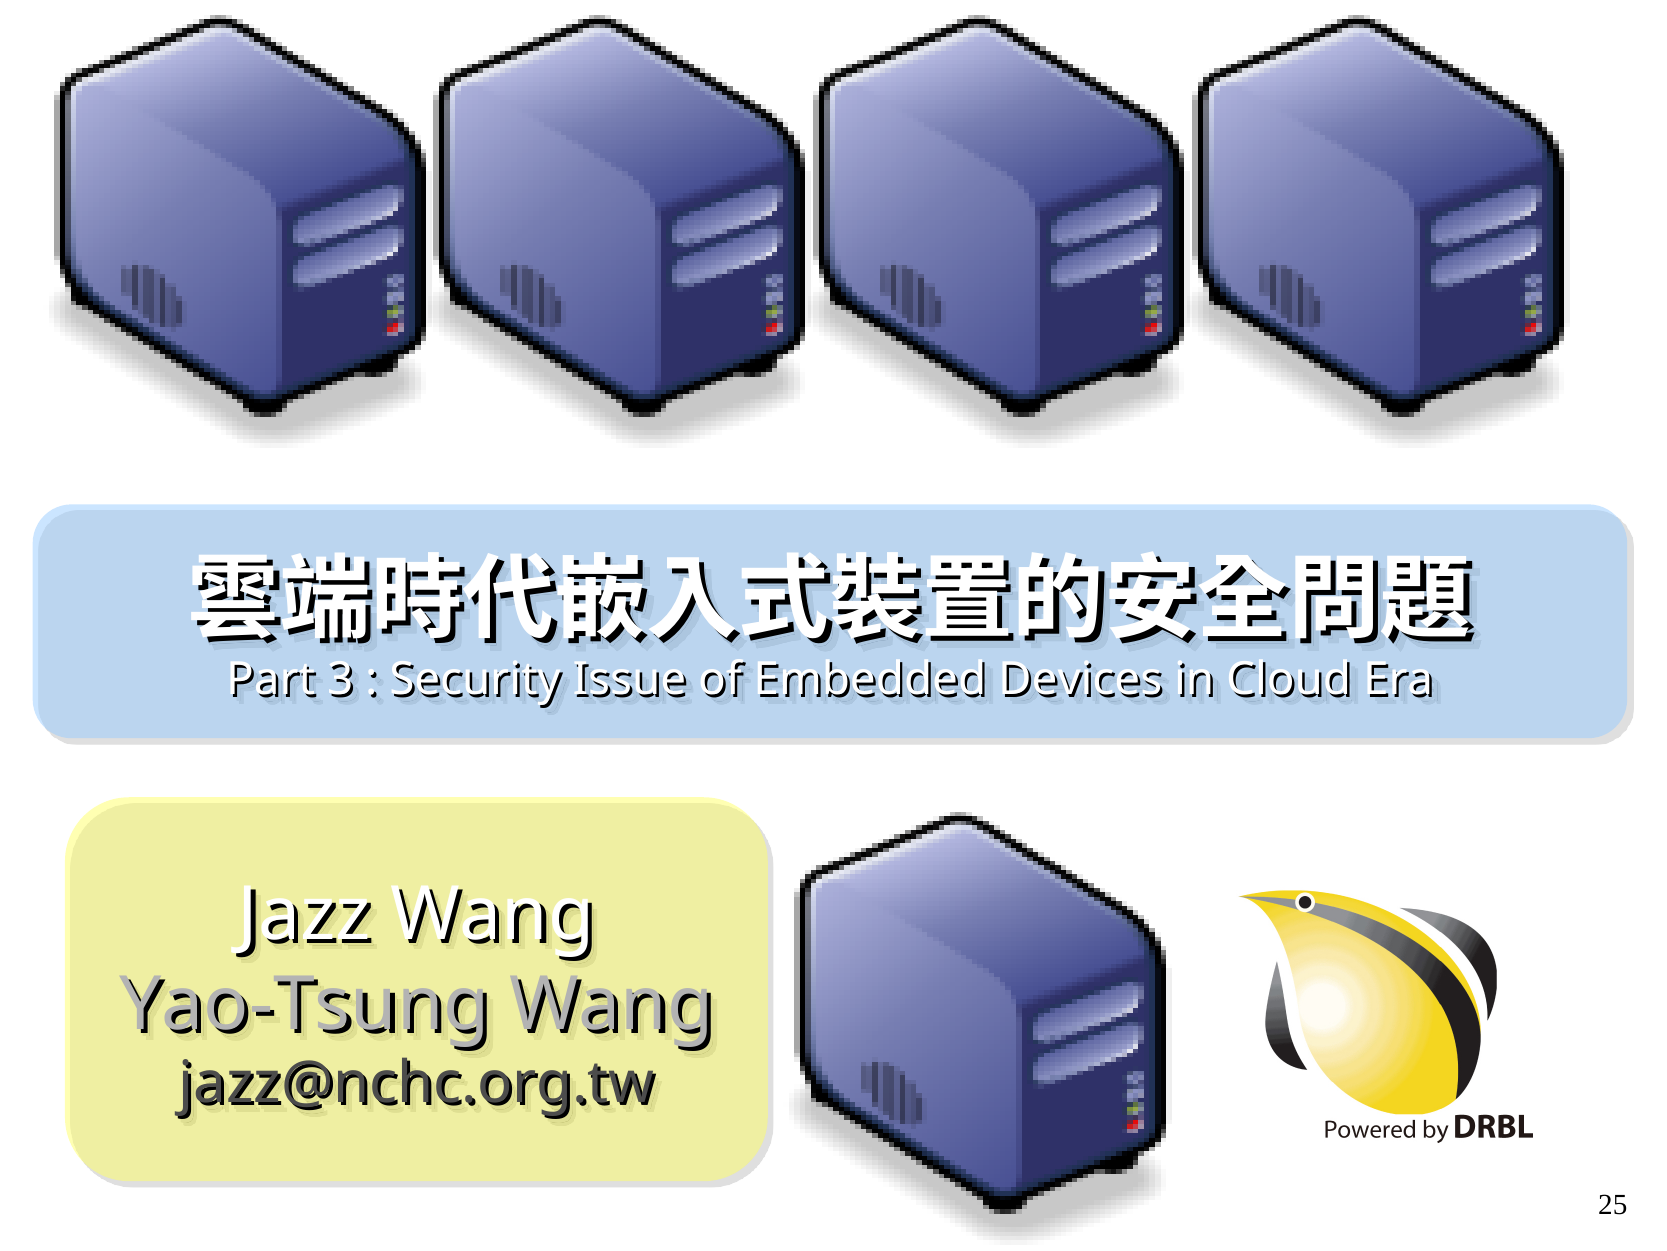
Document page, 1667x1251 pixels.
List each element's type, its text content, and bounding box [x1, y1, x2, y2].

picture [767, 799, 1211, 1249]
picture [1224, 874, 1548, 1152]
text_box Jazz Wang Yao-Tsung Wang jazz@nchc.org.tw [64, 797, 767, 1182]
picture [27, 2, 1609, 502]
text_box 雲端時代嵌入式裝置的安全問題 Part 3 : Security Issue of Embedded Devices in Cloud Era [32, 504, 1628, 739]
